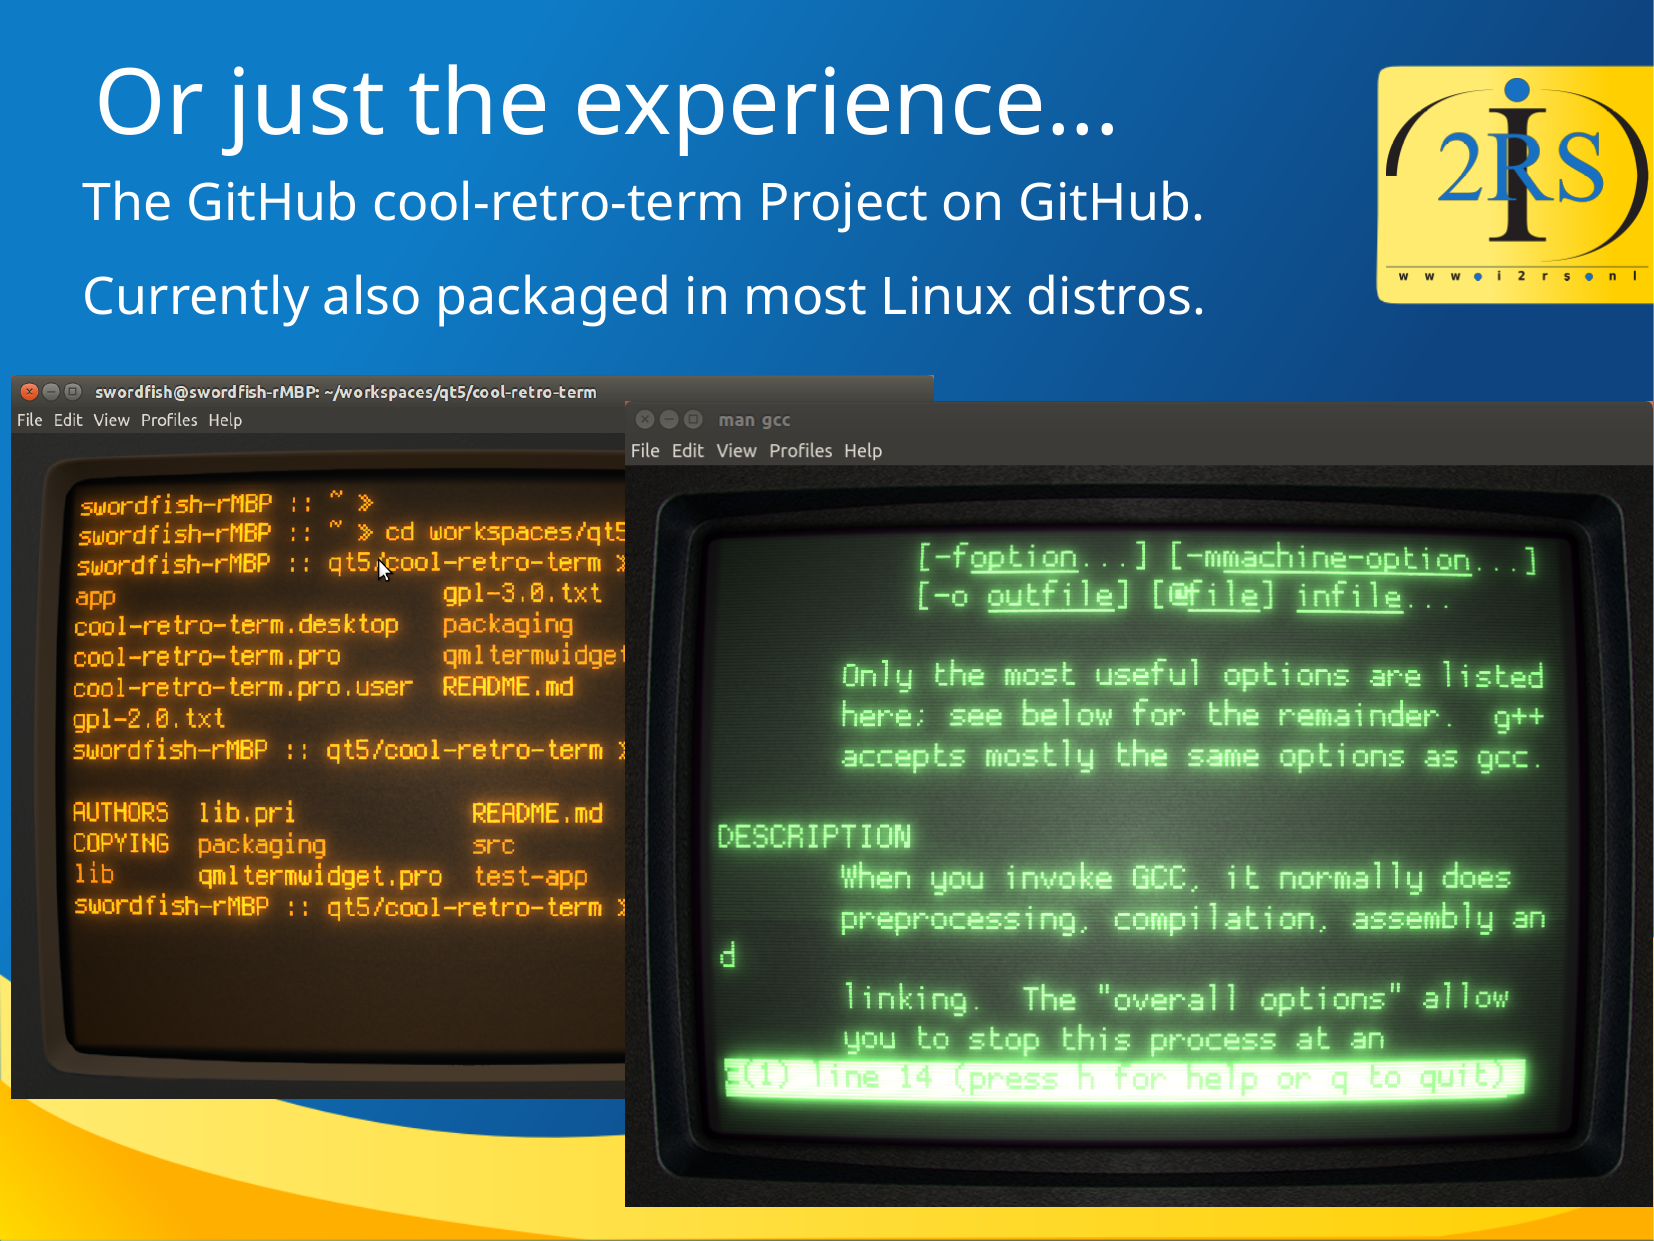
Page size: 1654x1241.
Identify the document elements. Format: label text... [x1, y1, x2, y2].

picture [0, 0, 1654, 1241]
title Or just the experience... [94, 36, 1341, 162]
list The GitHub cool-retro-term Project on GitHub. Currently also packaged in most Linux distros. [82, 165, 1560, 331]
